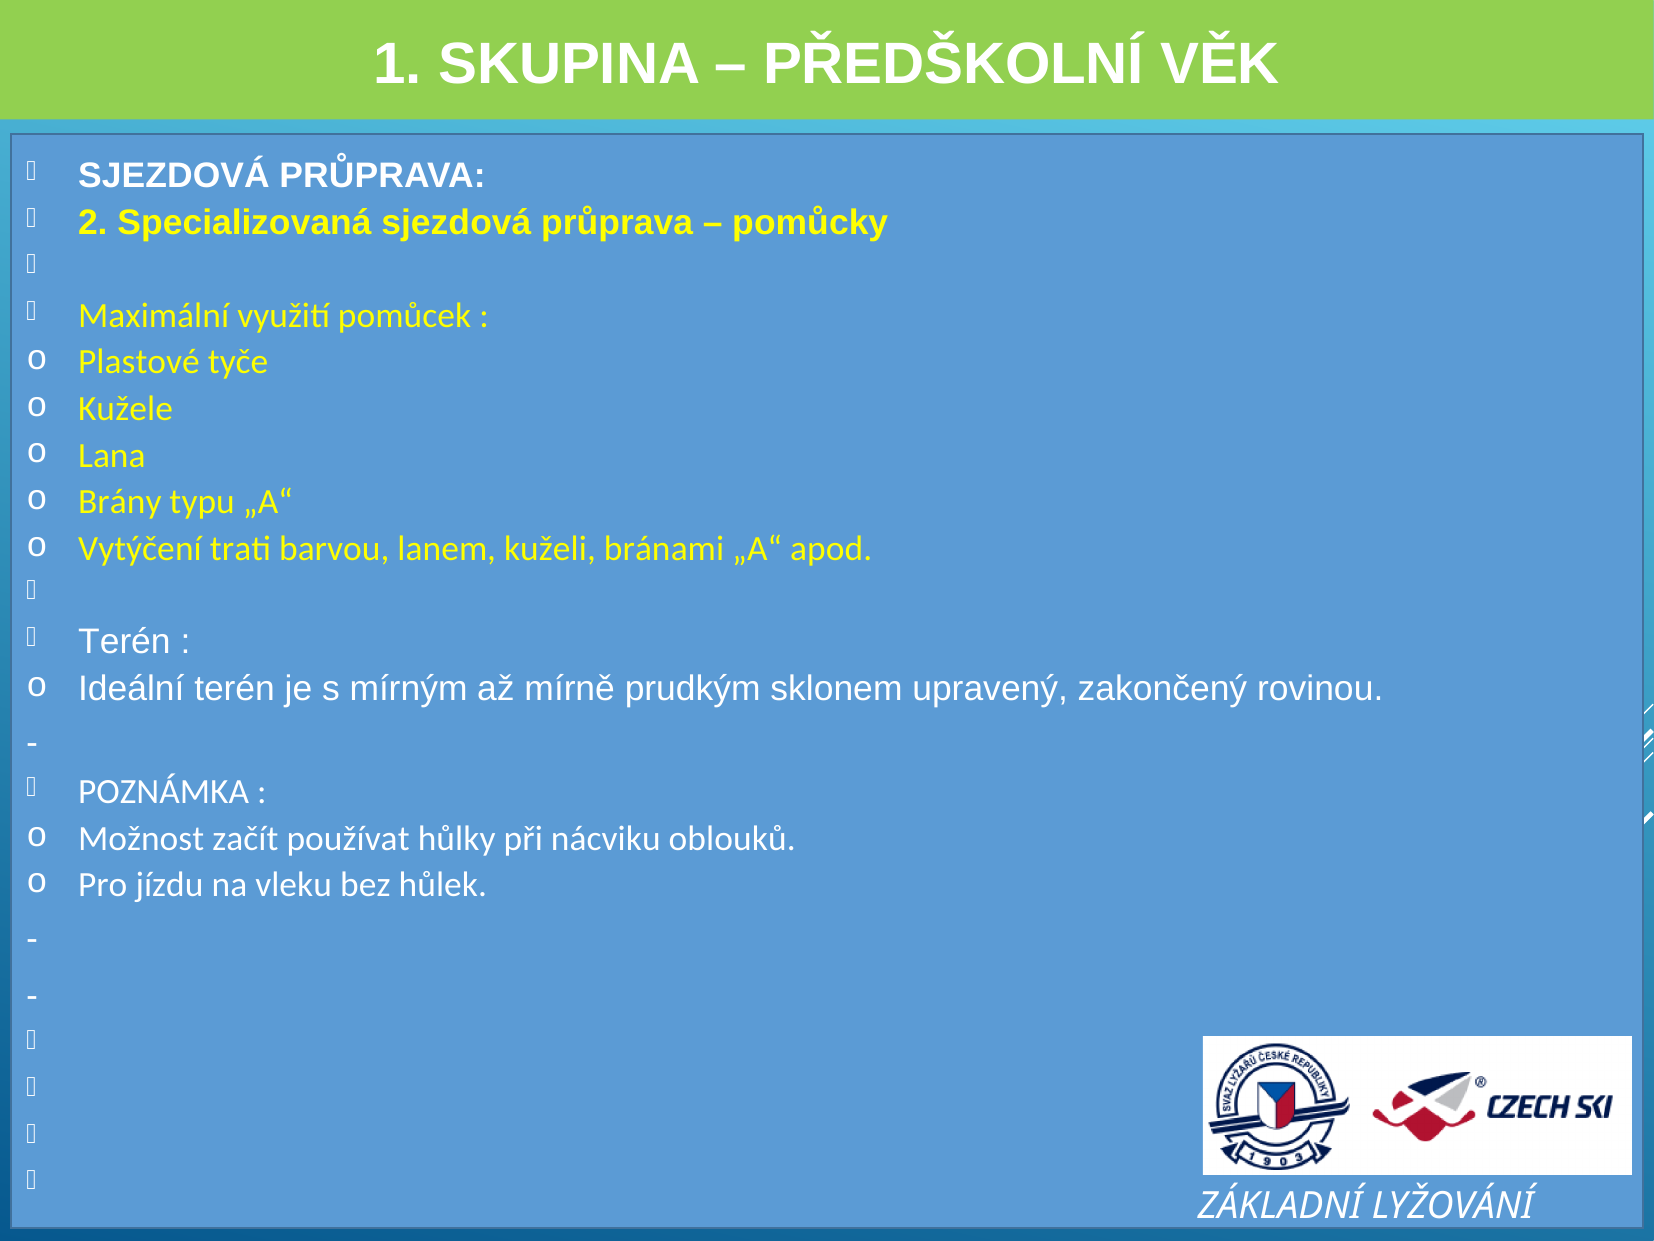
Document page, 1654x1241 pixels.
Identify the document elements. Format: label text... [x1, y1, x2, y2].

list SJEZDOVÁ PRŮPRAVA: 2. Specializovaná sjezdová průprava – pomůcky Maximální využití pomůcek : Plastové tyče Kužele Lana Brány typu „A“ Vytýčení trati barvou, lanem, kuželi, bránami „A“ apod. Terén : Ideální terén je s mírným až mírně prudkým sklonem upravený, zakončený rovinou. POZNÁMKA : Možnost začít používat hůlky při nácviku oblouků. Pro jízdu na vleku bez hůlek. [11, 133, 1643, 1228]
title 1. Skupina – předškolní věk [0, 0, 1654, 120]
picture [1202, 1036, 1632, 1173]
text_box ZÁKLADNÍ LYŽOVÁNÍ [1182, 1173, 1644, 1235]
